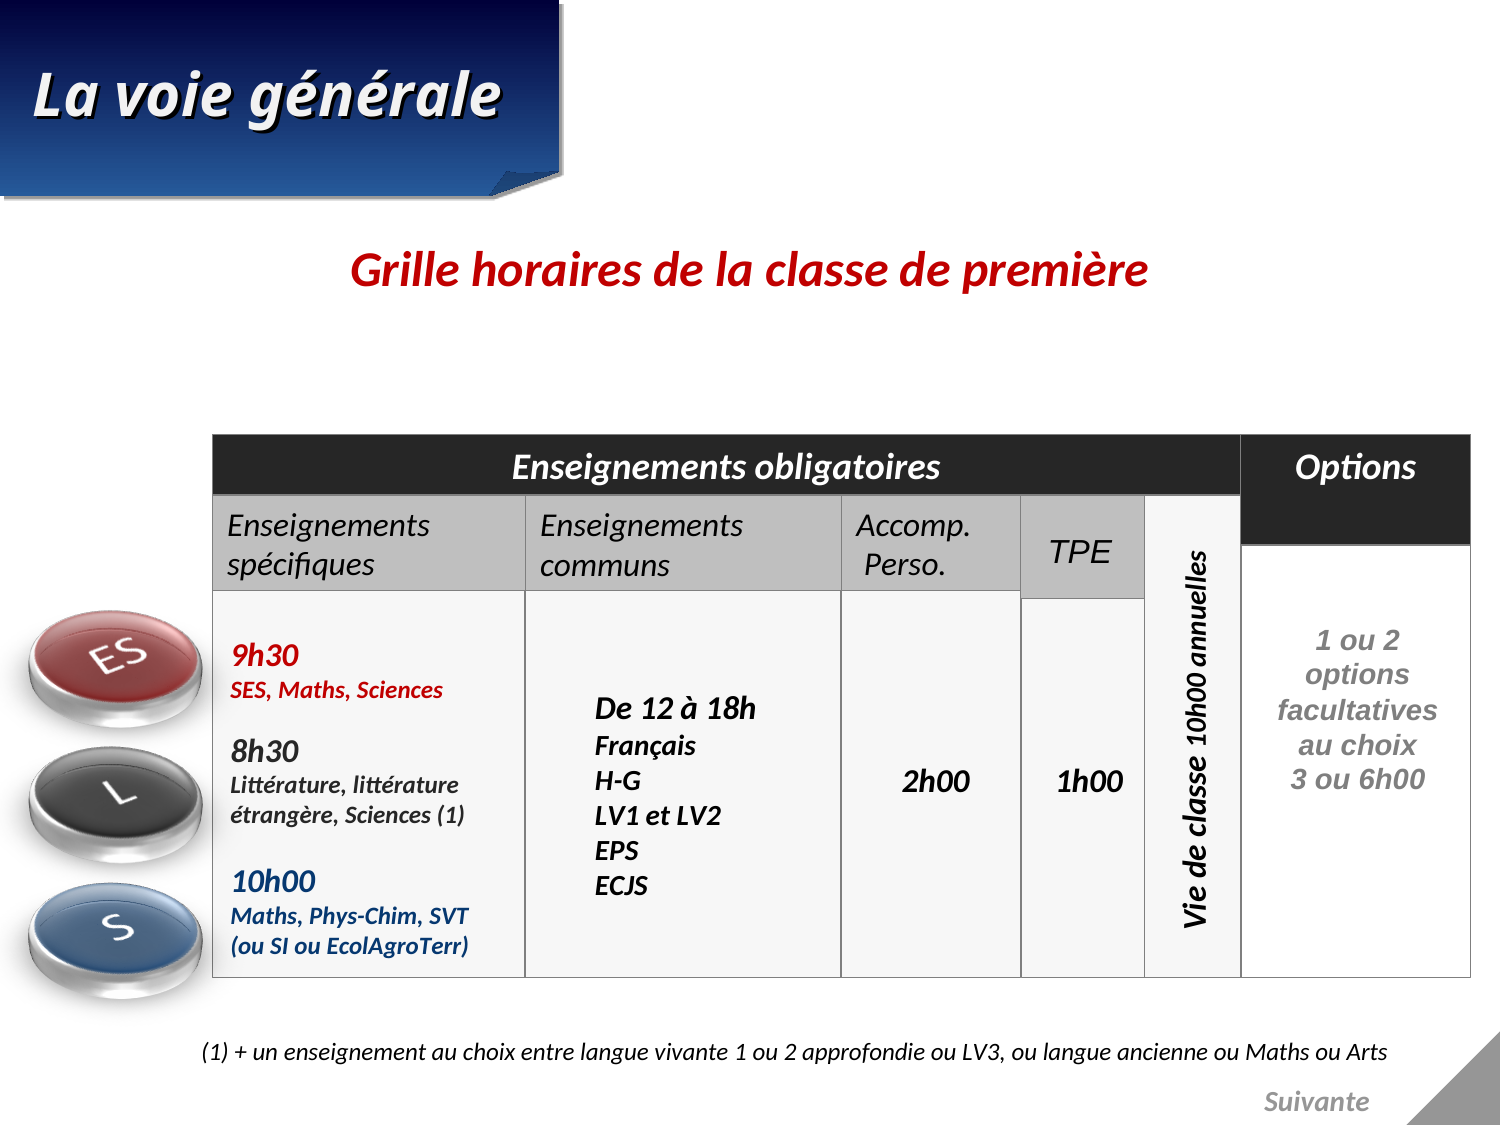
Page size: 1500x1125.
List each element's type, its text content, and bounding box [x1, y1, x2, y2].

text_box [1418, 1031, 1500, 1125]
text_box Suivante [1216, 1074, 1418, 1125]
text_box 8h30 Littérature, littérature étrangère, Sciences (1) [313, 721, 510, 837]
text_box Grille horaires de la classe de première [100, 228, 1400, 305]
text_box Accomp. Perso. [841, 496, 1021, 591]
text_box Vie de classe 10h00 annuelles [1164, 524, 1221, 957]
text_box 1h00 [1032, 751, 1145, 807]
text_box 9h30 SES, Maths, Sciences [313, 625, 510, 711]
text_box Enseignements obligatoires [212, 434, 1240, 496]
text_box (1) + un enseignement au choix entre langue vivante 1 ou 2 approfondie ou LV3, ou langue ancienne ou Maths ou Arts [186, 1028, 1440, 1074]
text_box De 12 à 18h Français H-G LV1 et LV2 EPS ECJS [580, 638, 815, 910]
picture [0, 574, 313, 1068]
text_box 10h00 Maths, Phys-Chim, SVT (ou SI ou EcolAgroTerr) [312, 851, 494, 967]
text_box TPE [1032, 522, 1136, 578]
text_box 2h00 [879, 751, 992, 807]
text_box 1 ou 2 options facultatives au choix 3 ou 6h00 [1245, 613, 1471, 804]
text_box La voie générale [32, 61, 524, 130]
text_box [0, 0, 559, 197]
text_box Options [1240, 434, 1471, 546]
text_box Enseignements spécifiques [212, 496, 525, 591]
text_box [312, 496, 1240, 978]
text_box Enseignements communs [525, 496, 841, 590]
